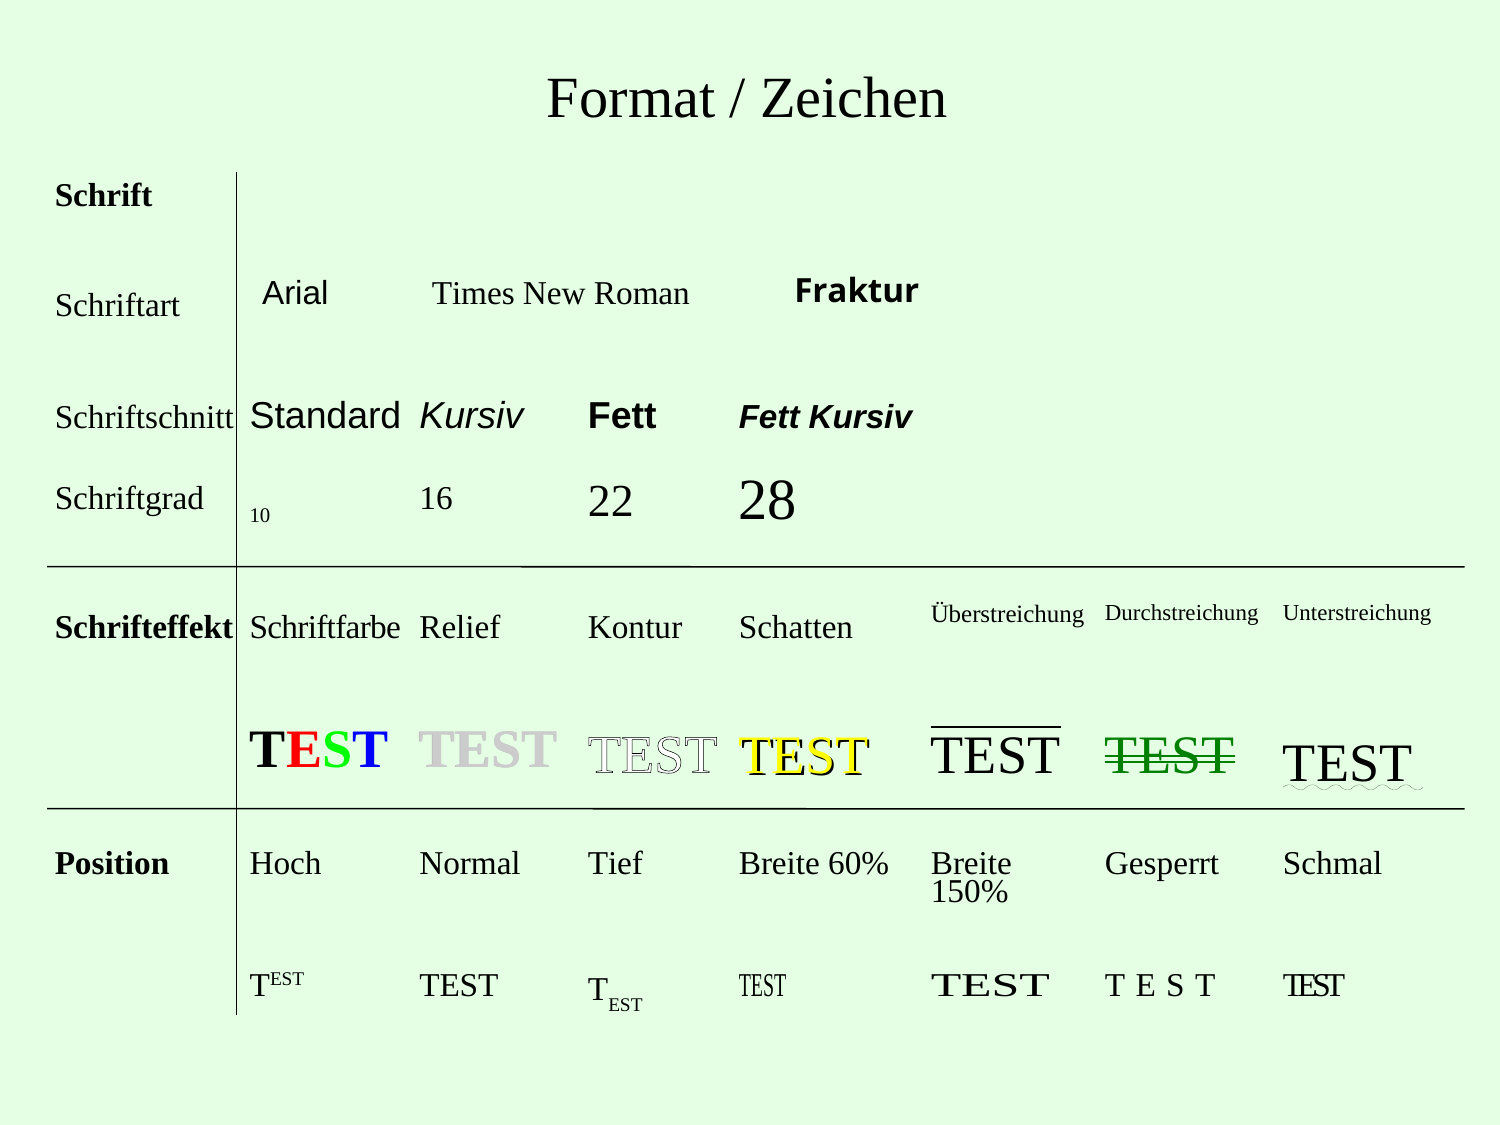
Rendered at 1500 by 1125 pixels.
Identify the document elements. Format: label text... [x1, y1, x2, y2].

table_cell Kontur [582, 569, 733, 678]
table_header [733, 172, 925, 232]
table_cell [1099, 328, 1277, 440]
table_cell Schriftfarbe [244, 569, 414, 678]
table_cell TEST [244, 678, 414, 805]
table_cell Durchstreichung [1099, 569, 1277, 678]
table_cell [1277, 328, 1443, 440]
table_cell Unterstreichung [1277, 569, 1443, 678]
table_header [1099, 172, 1277, 232]
table_header [582, 172, 733, 232]
table_cell Schriftart [49, 232, 236, 328]
table_cell Relief [414, 569, 582, 678]
table_cell [1099, 232, 1277, 328]
table_cell Normal [414, 810, 582, 927]
table_cell Schriftgrad [49, 440, 236, 565]
table_cell Fett Kursiv [733, 328, 925, 440]
table_cell TEST [582, 678, 733, 805]
table_cell Schriftart [237, 232, 244, 328]
table_cell 10 [244, 440, 414, 565]
table_cell [237, 678, 244, 805]
table_cell [1099, 440, 1277, 566]
table_cell Tief [582, 810, 733, 927]
table_cell Schmal [1277, 810, 1443, 927]
table_cell TEST [1099, 678, 1277, 805]
table_cell [925, 232, 1099, 236]
table_header [925, 172, 1099, 232]
table_header [414, 172, 582, 232]
table_cell [925, 343, 1099, 440]
table_header [244, 172, 414, 232]
table_header [1277, 137, 1443, 232]
table_cell Arial [244, 232, 414, 328]
table_cell [1277, 440, 1443, 566]
table_cell [733, 232, 925, 328]
table_cell [49, 927, 244, 1060]
table_cell Kursiv [414, 328, 582, 440]
text_box Format / Zeichen [112, 16, 1383, 172]
table_cell Hoch [244, 810, 414, 927]
table_cell TEST [1277, 927, 1443, 1060]
table_cell TEST [1277, 678, 1443, 805]
table_cell Times New Roman [414, 232, 733, 328]
table_cell TEST [414, 927, 582, 1060]
table_cell Schrifteffekt [49, 569, 236, 678]
table_cell [925, 440, 1099, 566]
table_cell TEST [244, 927, 414, 1060]
table_cell Gesperrt [1099, 810, 1277, 927]
table_cell TEST [925, 678, 1099, 805]
table_cell Fett [582, 328, 733, 440]
table_cell 22 [582, 440, 733, 566]
table_cell Schrifteffekt [237, 569, 244, 678]
table_header Schrift [49, 137, 236, 232]
table_cell Position [49, 810, 236, 927]
table_header Schrift [237, 172, 244, 232]
table_cell Schriftschnitt [49, 328, 236, 440]
table_cell TEST [414, 678, 582, 805]
table_cell Position [237, 810, 244, 927]
table_cell TEST [582, 927, 733, 1060]
table_cell 28 [733, 440, 925, 566]
table_cell Breite 150% [925, 810, 1099, 927]
table_cell TEST [733, 927, 925, 1060]
table_cell TEST [925, 927, 1099, 1060]
table_cell Schatten [733, 569, 925, 678]
table_cell [1277, 232, 1443, 328]
table_cell TEST [1099, 927, 1277, 1060]
table_cell [49, 678, 236, 805]
table_cell Breite 60% [733, 810, 925, 927]
table_cell Schriftschnitt [237, 328, 244, 440]
table_cell TEST [733, 678, 925, 805]
table_cell Schriftgrad [237, 440, 244, 565]
text_box Fraktur [779, 236, 1264, 343]
table_cell Standard [244, 328, 414, 440]
table_cell Überstreichung [925, 569, 1099, 678]
table_cell 16 [414, 440, 582, 565]
